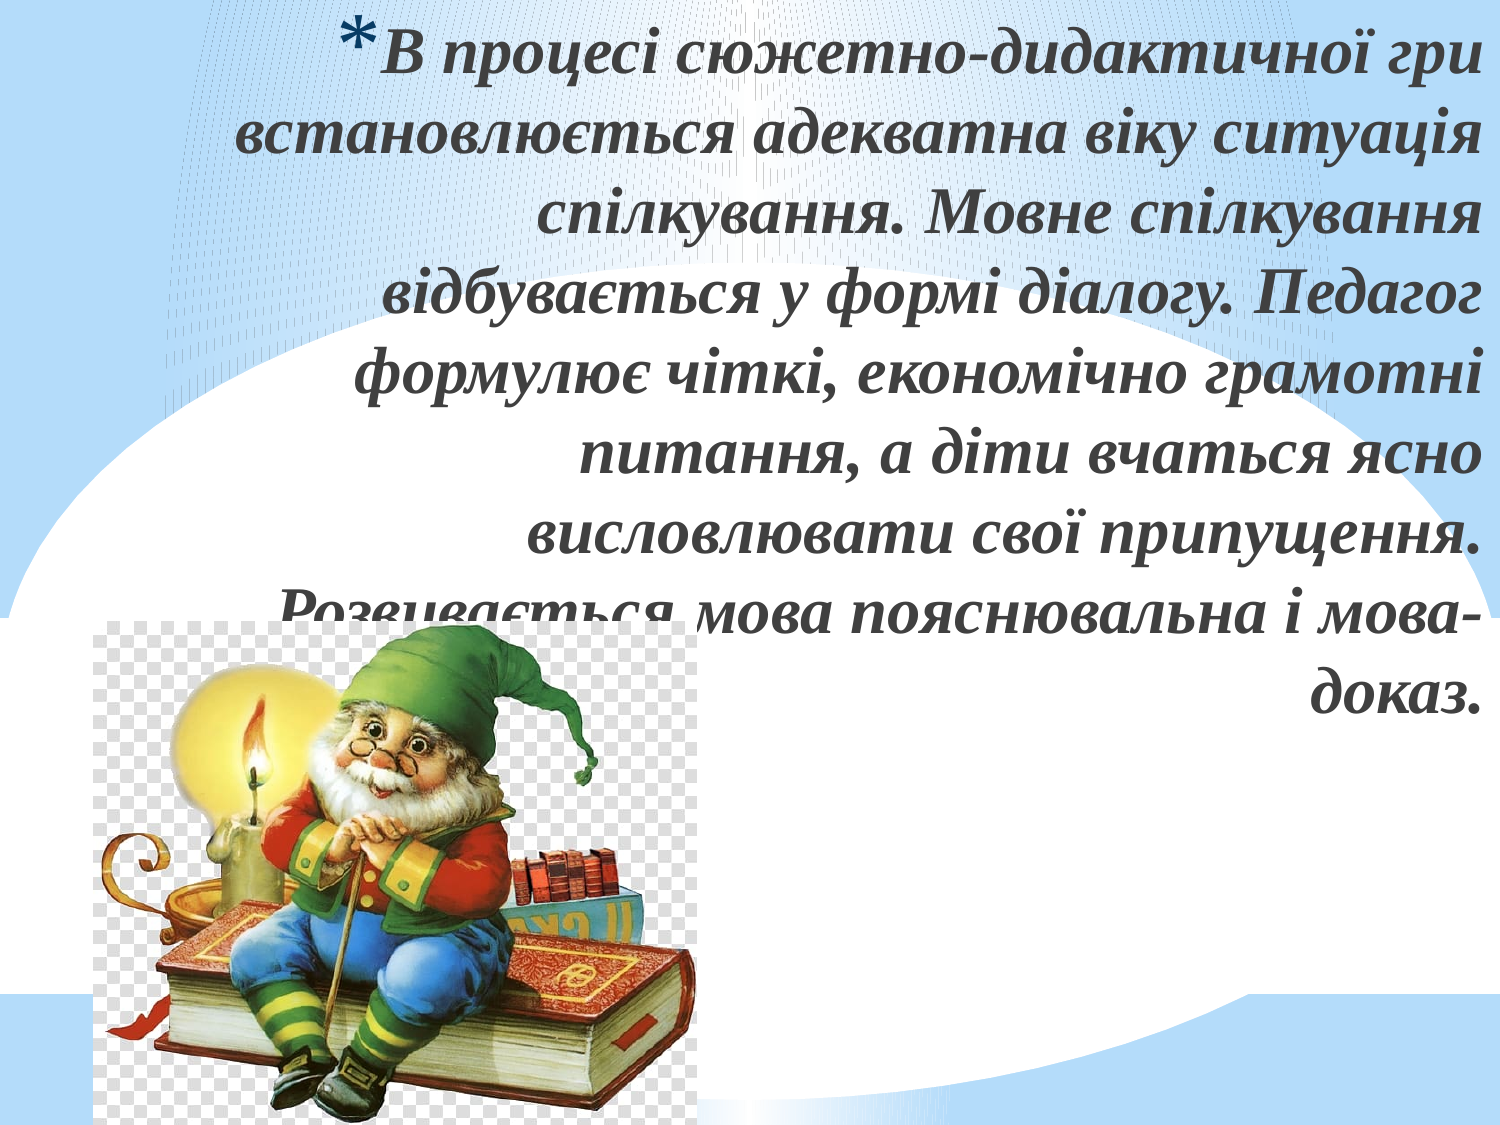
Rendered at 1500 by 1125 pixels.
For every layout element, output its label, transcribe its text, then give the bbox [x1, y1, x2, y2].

picture [93, 621, 697, 1125]
list В процесі сюжетно-дидактичної гри встановлюється адекватна віку ситуація спілкування. Мовне спілкування відбувається у формі діалогу. Педагог формулює чіткі, економічно грамотні питання, а діти вчаться ясно висловлювати свої припущення. Розвивається мова пояснювальна і мова-доказ. [140, 0, 1500, 209]
